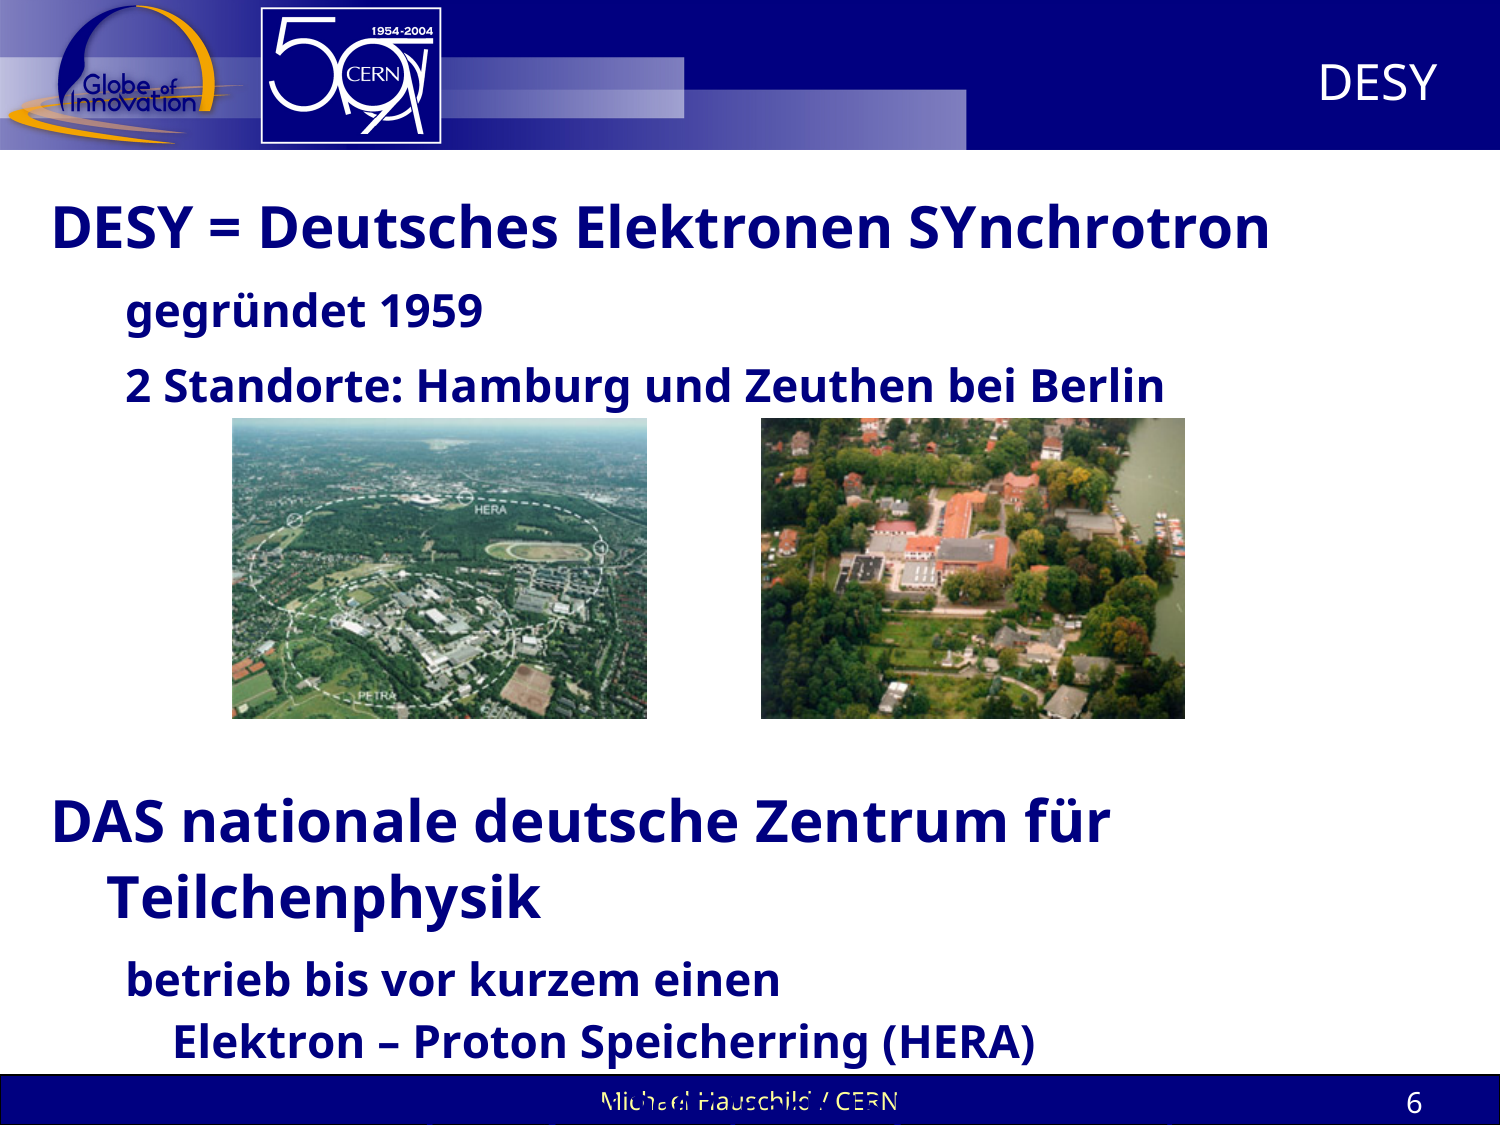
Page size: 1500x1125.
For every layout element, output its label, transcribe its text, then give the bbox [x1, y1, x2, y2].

title DESY [450, 37, 1438, 126]
picture [761, 418, 1185, 719]
list DESY = Deutsches Elektronen SYnchrotron gegründet 1959 2 Standorte: Hamburg und Zeuthen bei Berlin DAS nationale deutsche Zentrum für Teilchenphysik betrieb bis vor kurzem einen Elektron – Proton Speicherring (HERA) Abschaltung Ende Juni 2007 (nach 15 Jahren Betrieb) [50, 187, 1438, 1055]
picture [0, 0, 1500, 150]
picture [232, 418, 647, 719]
